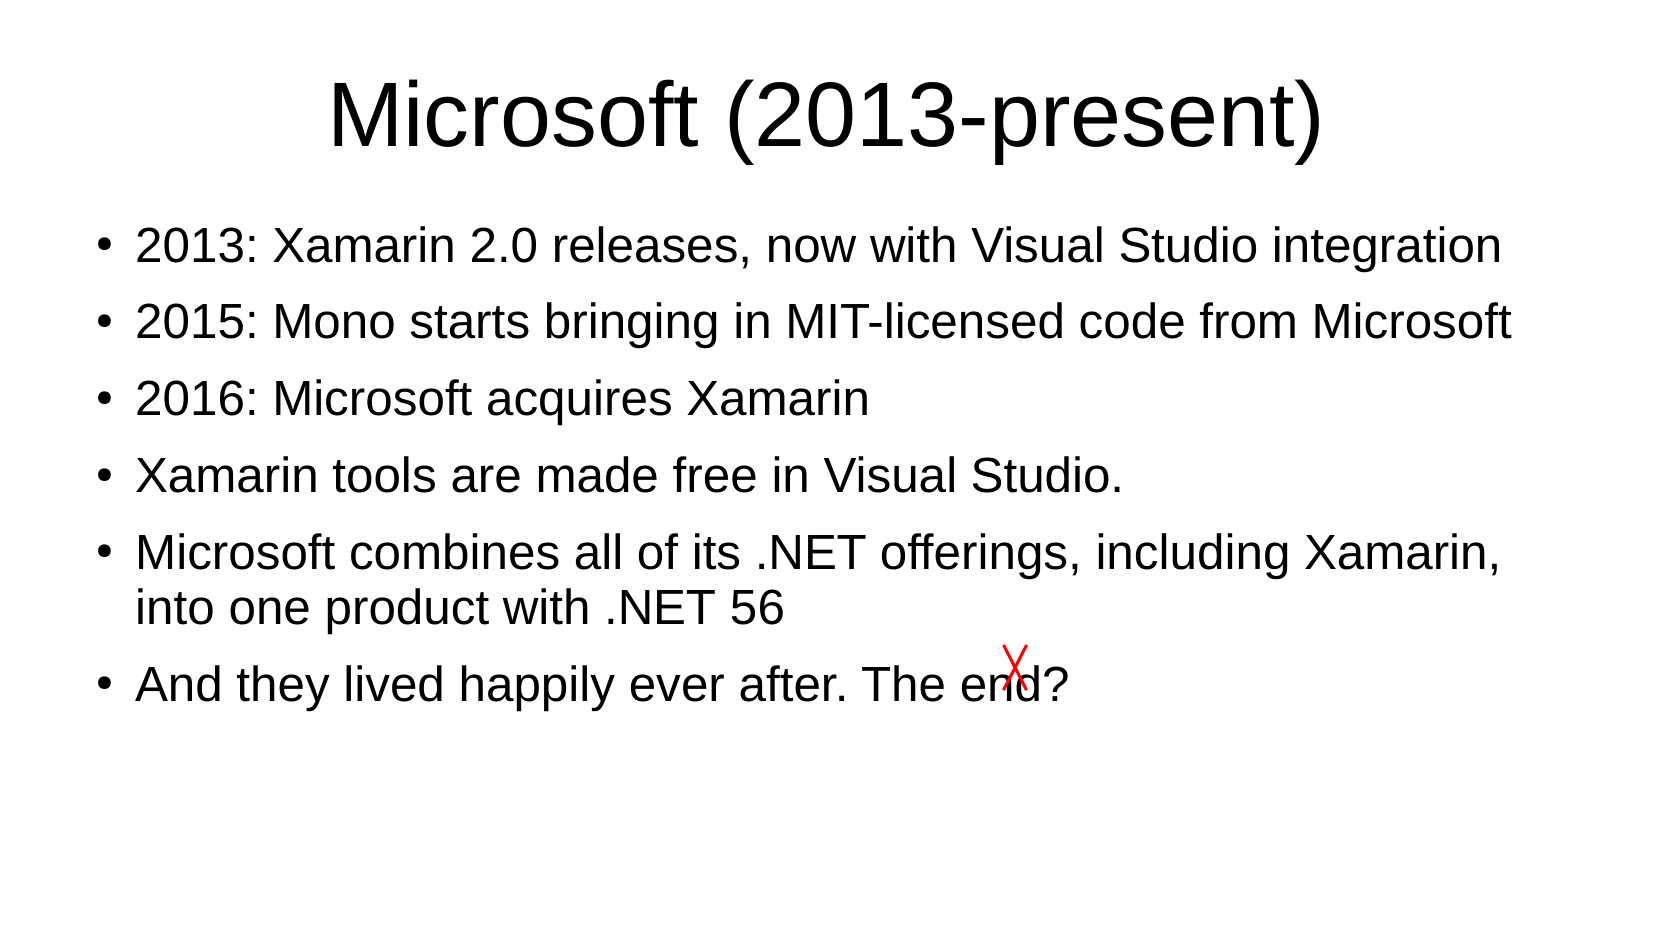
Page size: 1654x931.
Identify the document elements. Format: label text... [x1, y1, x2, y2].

list 2013: Xamarin 2.0 releases, now with Visual Studio integration 2015: Mono starts bringing in MIT-licensed code from Microsoft 2016: Microsoft acquires Xamarin Xamarin tools are made free in Visual Studio. Microsoft combines all of its .NET offerings, including Xamarin, into one product with .NET 56 And they lived happily ever after. The end? [82, 217, 1571, 758]
title Microsoft (2013-present) [82, 37, 1571, 193]
